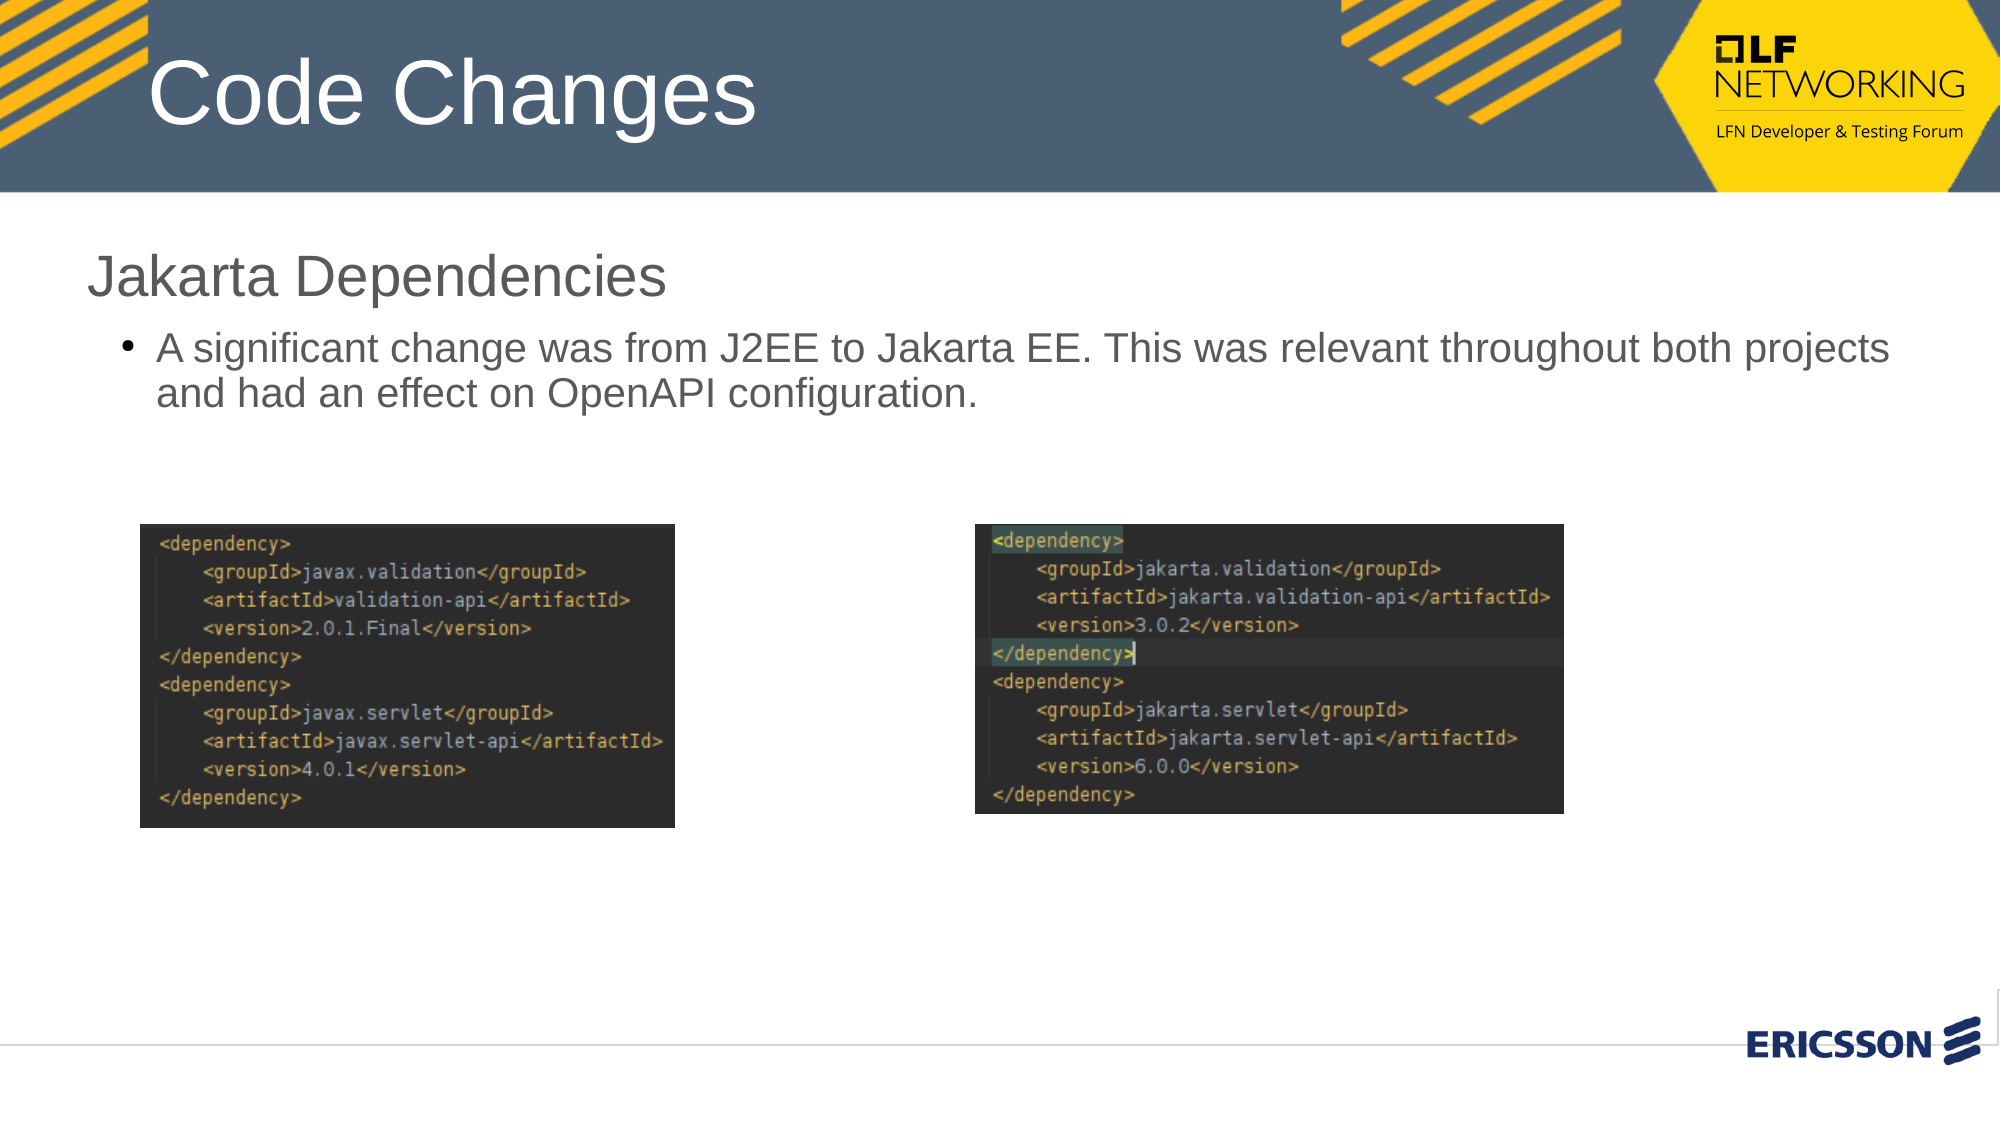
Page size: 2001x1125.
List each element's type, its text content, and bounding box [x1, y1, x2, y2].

list Jakarta Dependencies A significant change was from J2EE to Jakarta EE. This was relevant throughout both projects and had an effect on OpenAPI configuration. [34, 238, 1954, 1014]
picture [0, 0, 2000, 1116]
title Code Changes [132, 2, 1650, 188]
